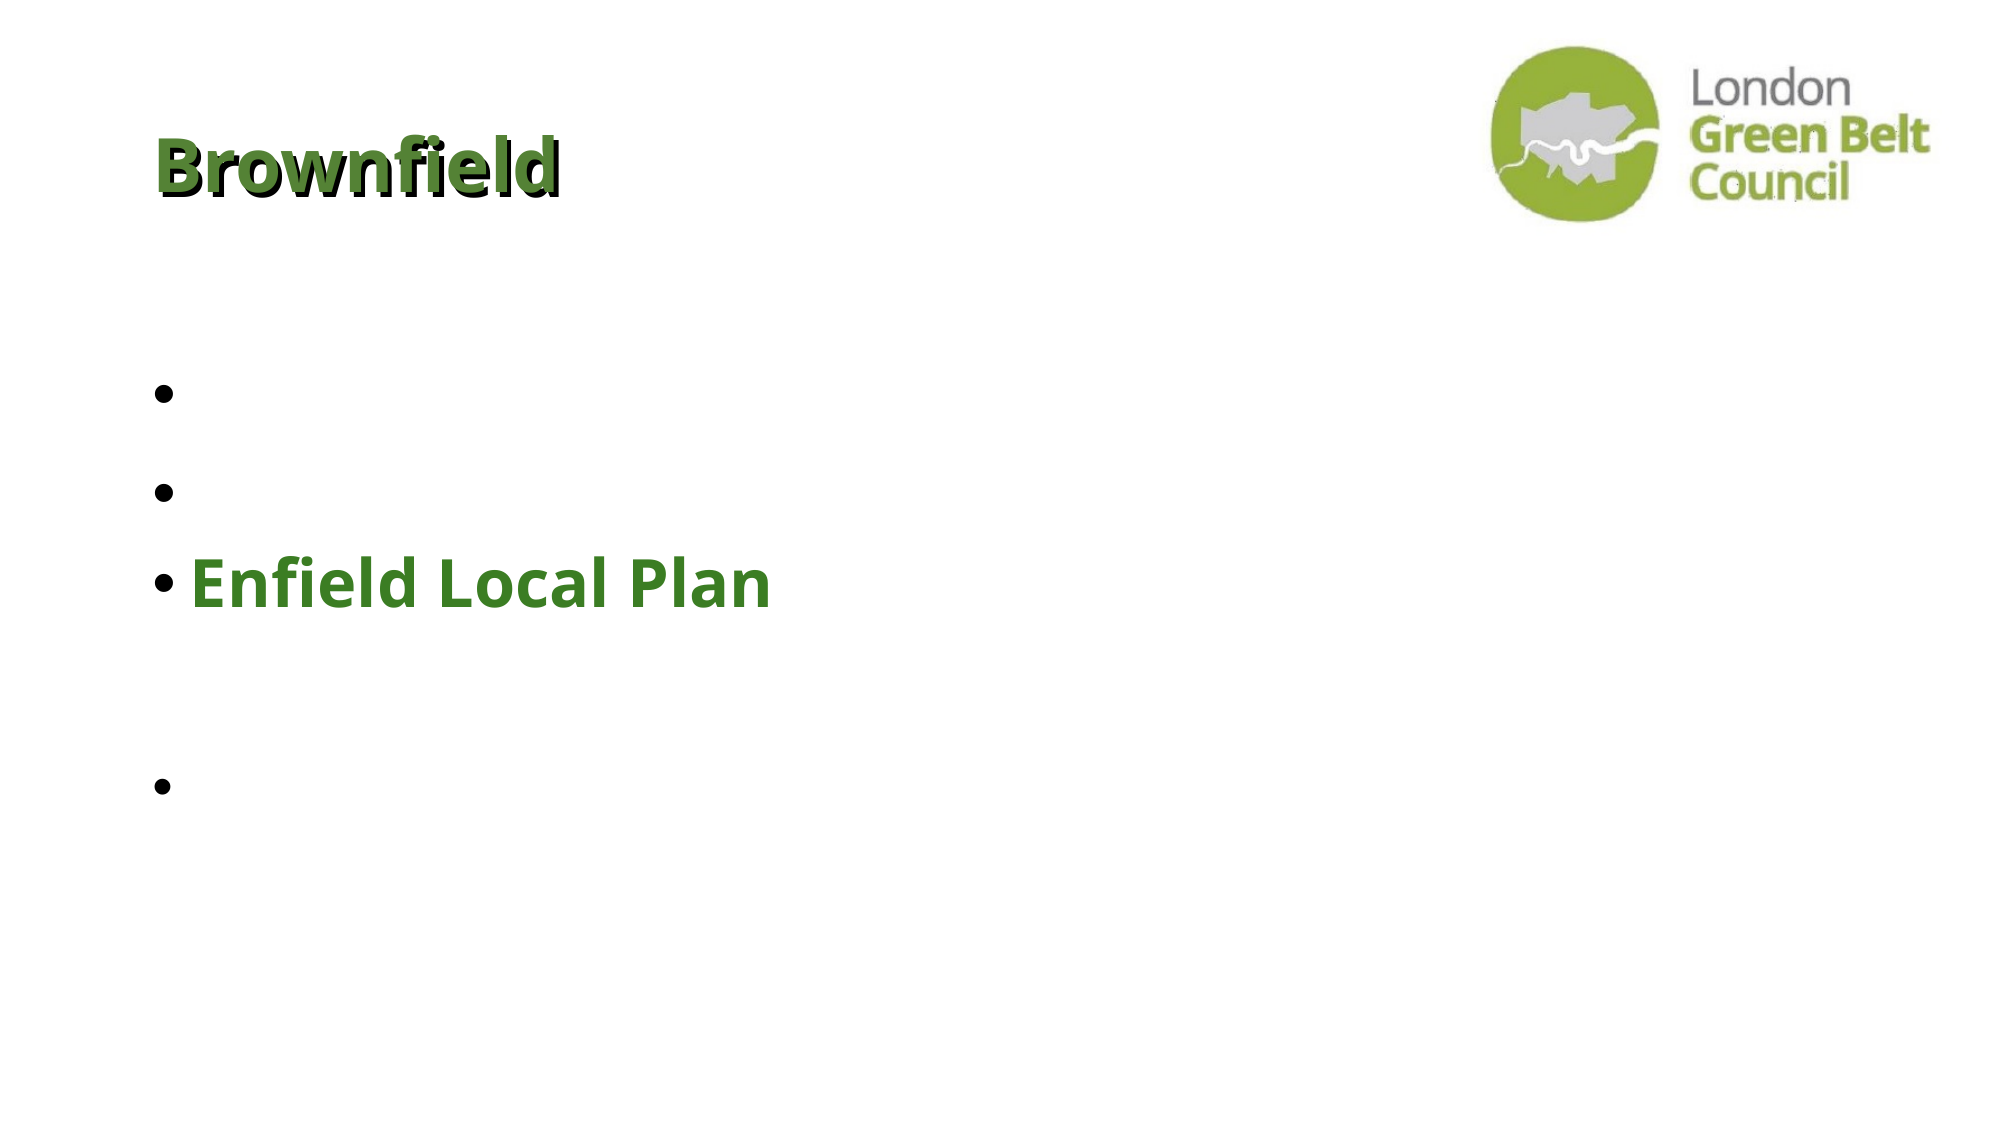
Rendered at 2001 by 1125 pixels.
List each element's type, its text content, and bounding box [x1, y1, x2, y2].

title Brownfield [137, 59, 1863, 278]
picture [1465, 38, 1971, 240]
list Enfield Local Plan [137, 346, 1863, 1125]
